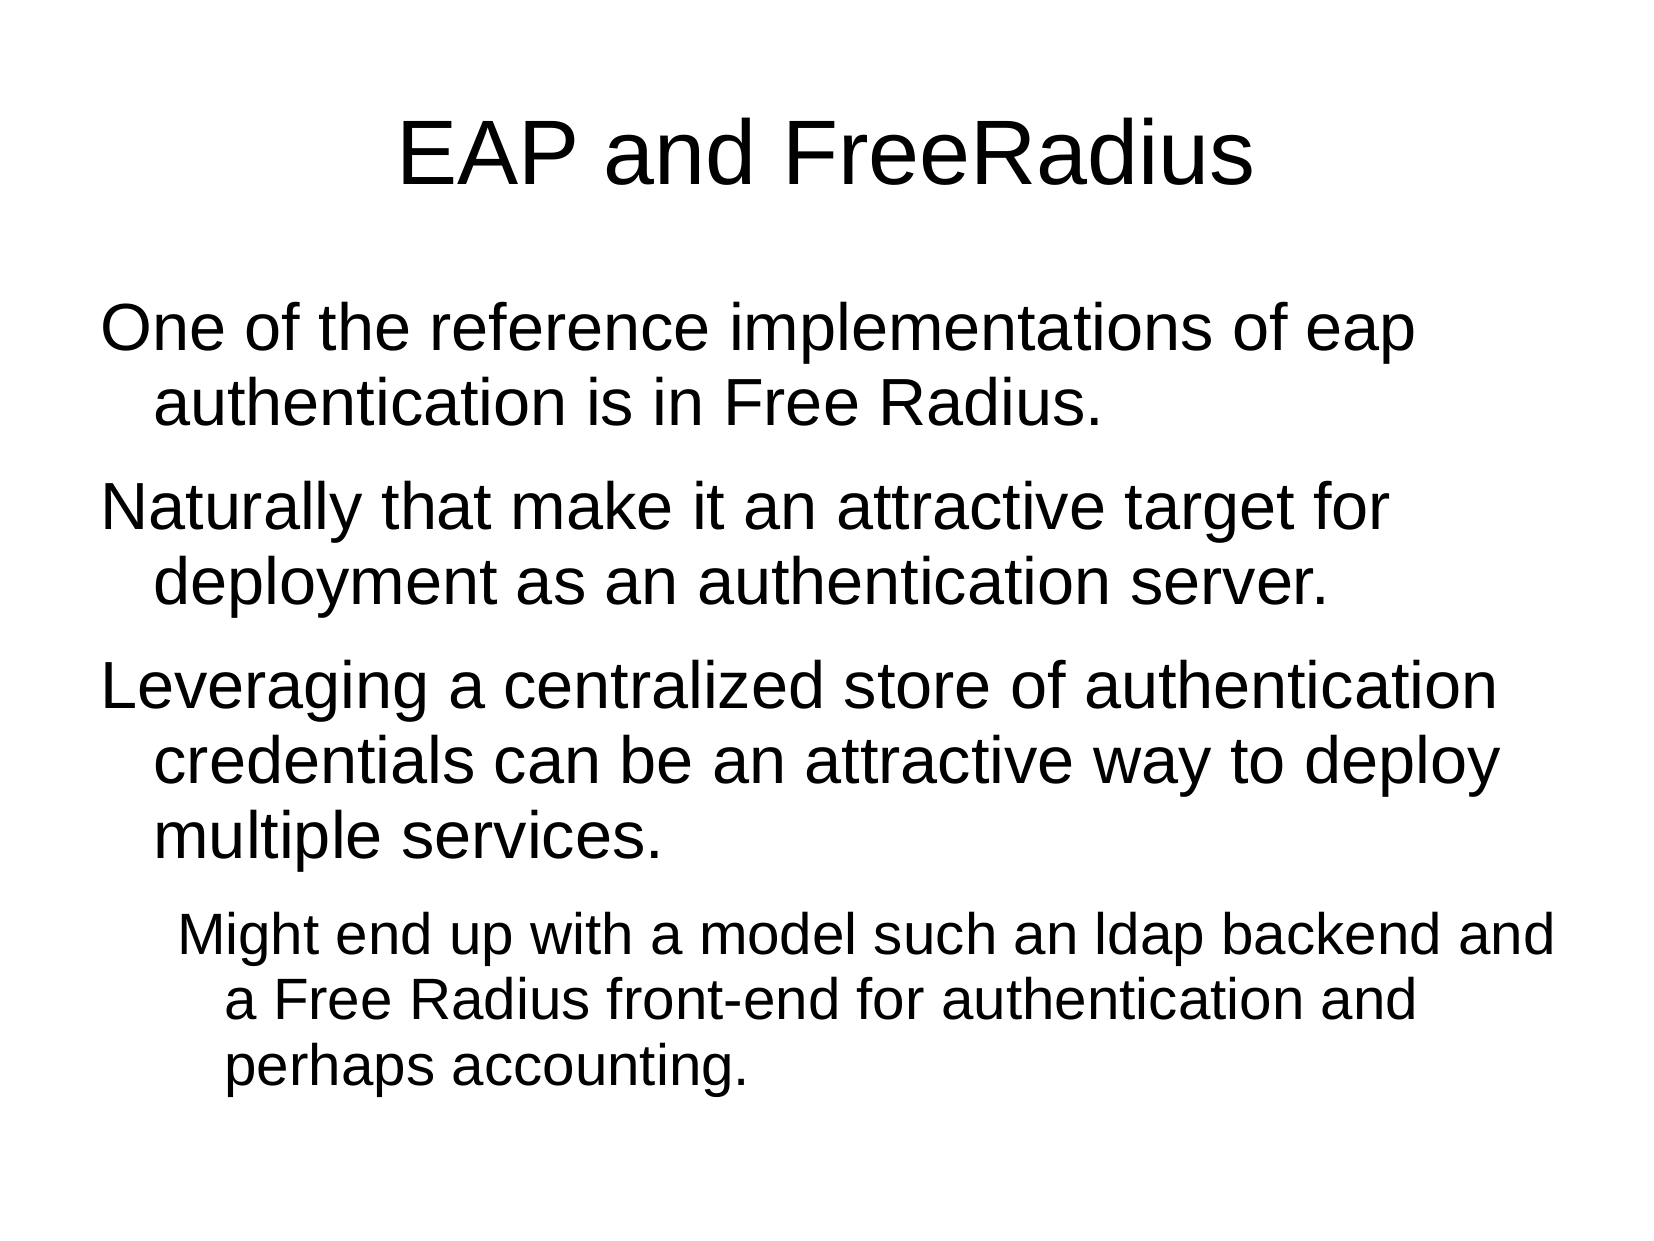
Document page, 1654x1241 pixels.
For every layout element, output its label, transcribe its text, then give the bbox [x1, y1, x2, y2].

list One of the reference implementations of eap authentication is in Free Radius. Naturally that make it an attractive target for deployment as an authentication server. Leveraging a centralized store of authentication credentials can be an attractive way to deploy multiple services. Might end up with a model such an ldap backend and a Free Radius front-end for authentication and perhaps accounting. [82, 290, 1571, 1109]
title EAP and FreeRadius [82, 49, 1571, 257]
